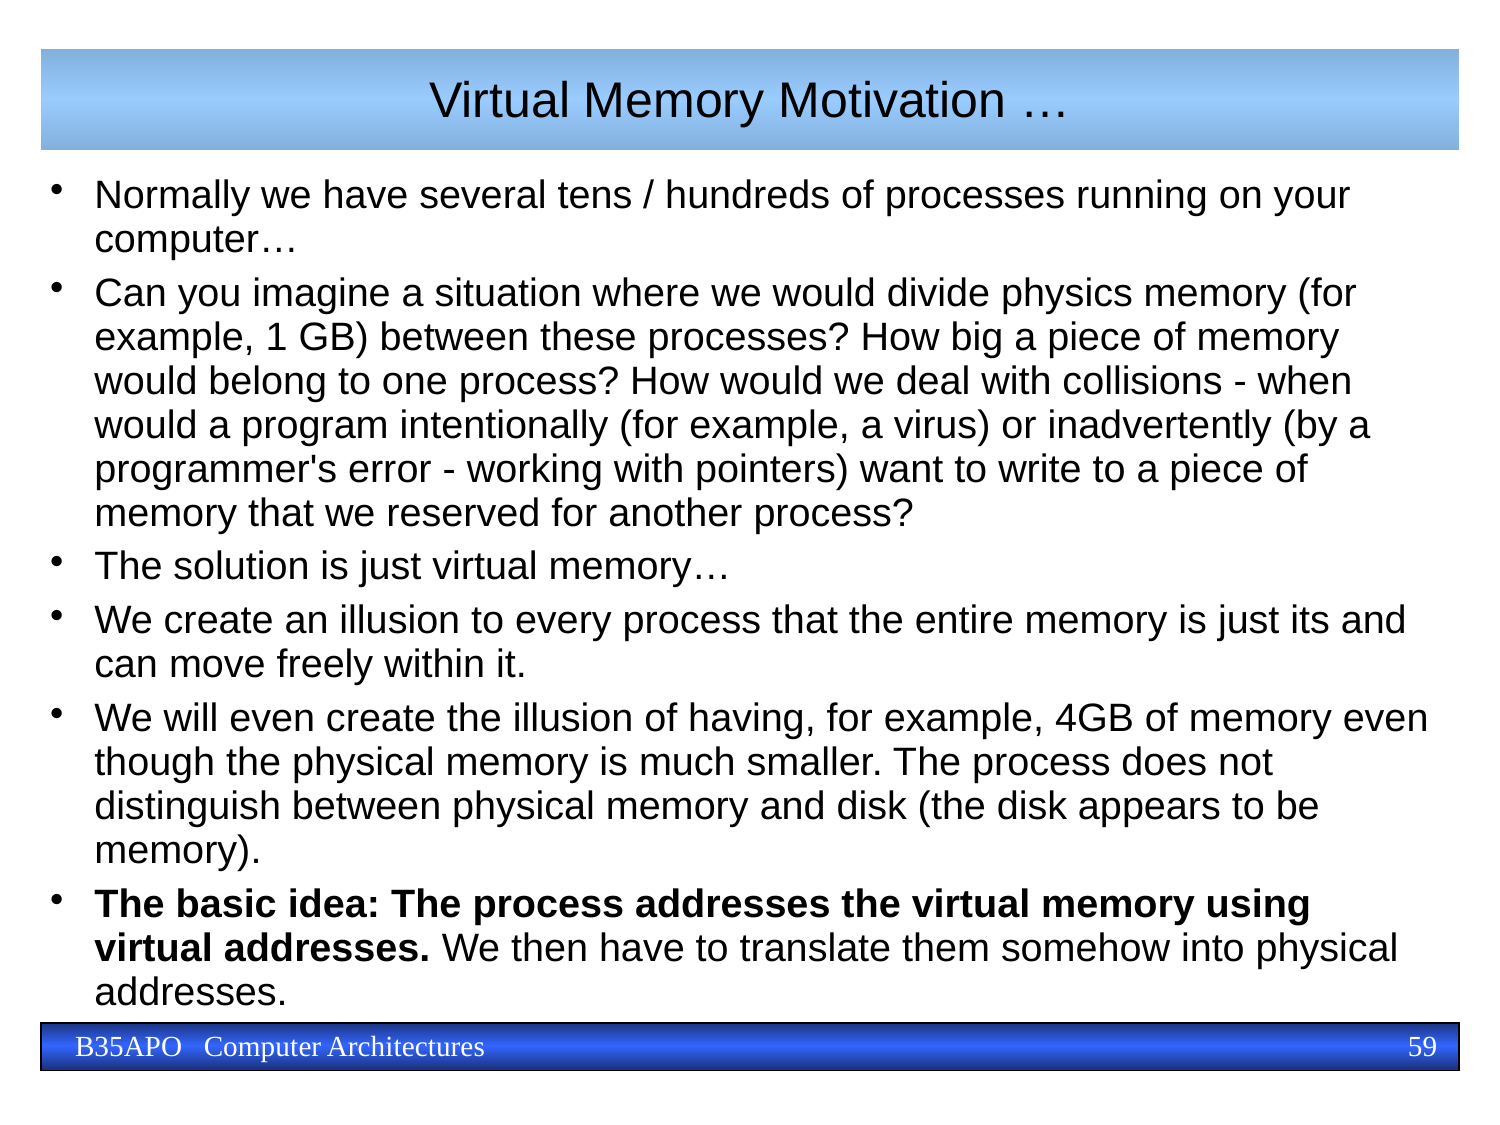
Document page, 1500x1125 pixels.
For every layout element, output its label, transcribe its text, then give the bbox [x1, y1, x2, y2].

list Normally we have several tens / hundreds of processes running on your computer… Can you imagine a situation where we would divide physics memory (for example, 1 GB) between these processes? How big a piece of memory would belong to one process? How would we deal with collisions - when would a program intentionally (for example, a virus) or inadvertently (by a programmer's error - working with pointers) want to write to a piece of memory that we reserved for another process? The solution is just virtual memory… We create an illusion to every process that the entire memory is just its and can move freely within it. We will even create the illusion of having, for example, 4GB of memory even though the physical memory is much smaller. The process does not distinguish between physical memory and disk (the disk appears to be memory). The basic idea: The process addresses the virtual memory using virtual addresses. We then have to translate them somehow into physical addresses. [49, 172, 1438, 1025]
title Virtual Memory Motivation … [41, 49, 1459, 150]
